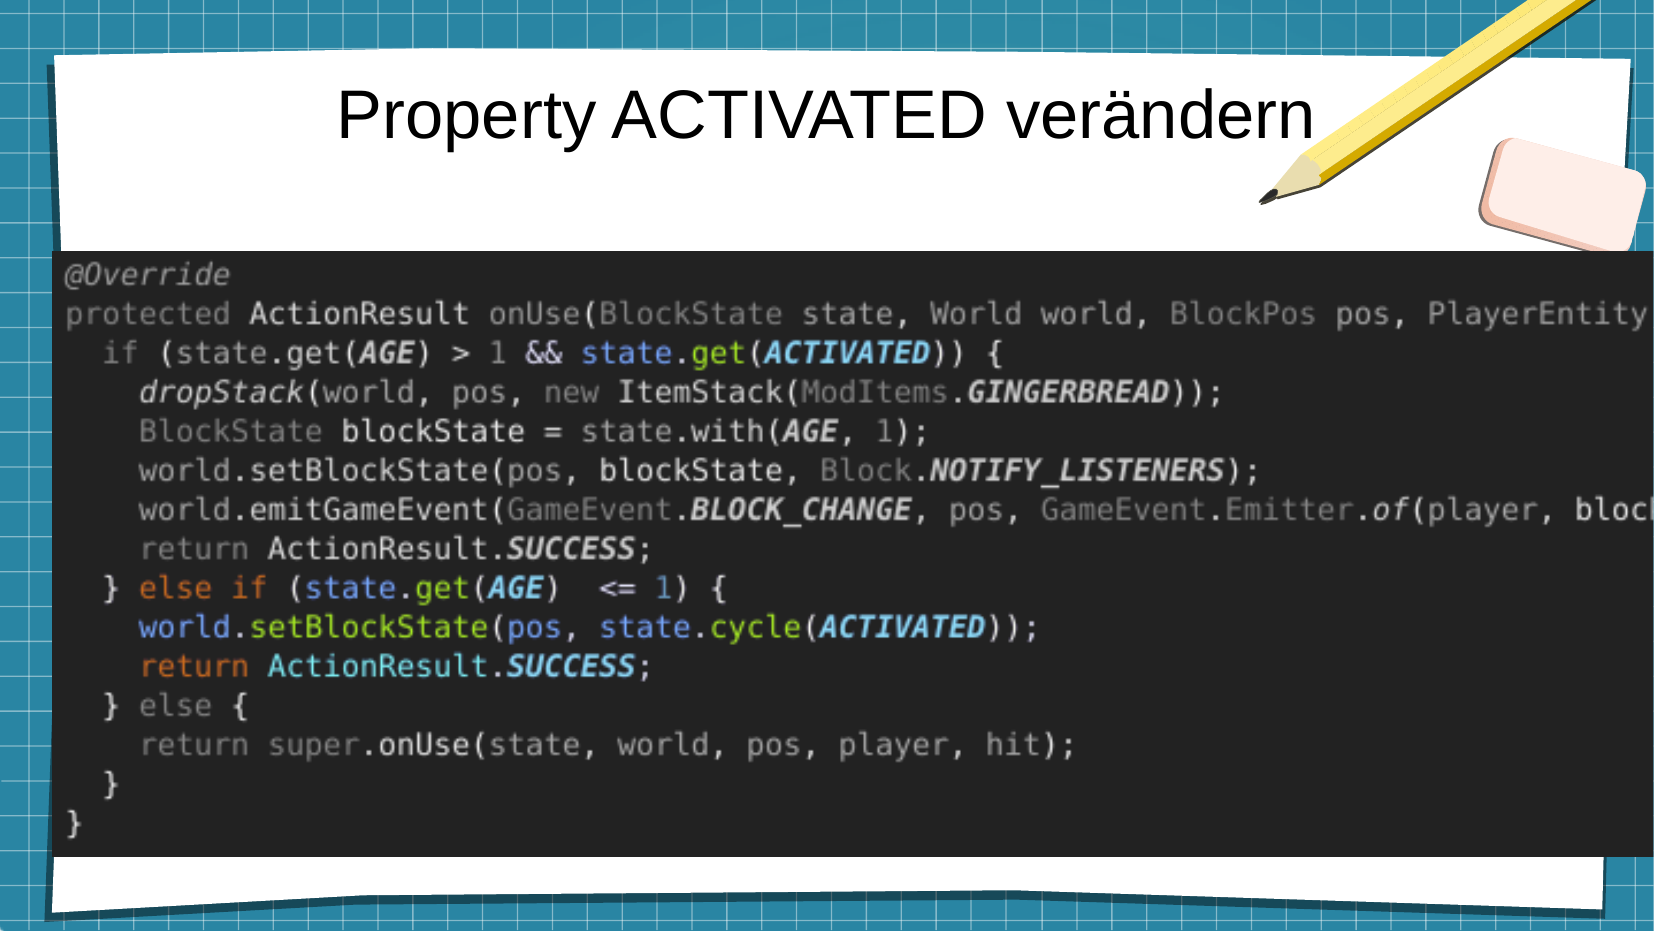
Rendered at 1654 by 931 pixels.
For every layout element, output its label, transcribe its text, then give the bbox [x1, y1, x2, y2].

picture [52, 251, 1654, 857]
title Property ACTIVATED verändern [82, 37, 1571, 193]
